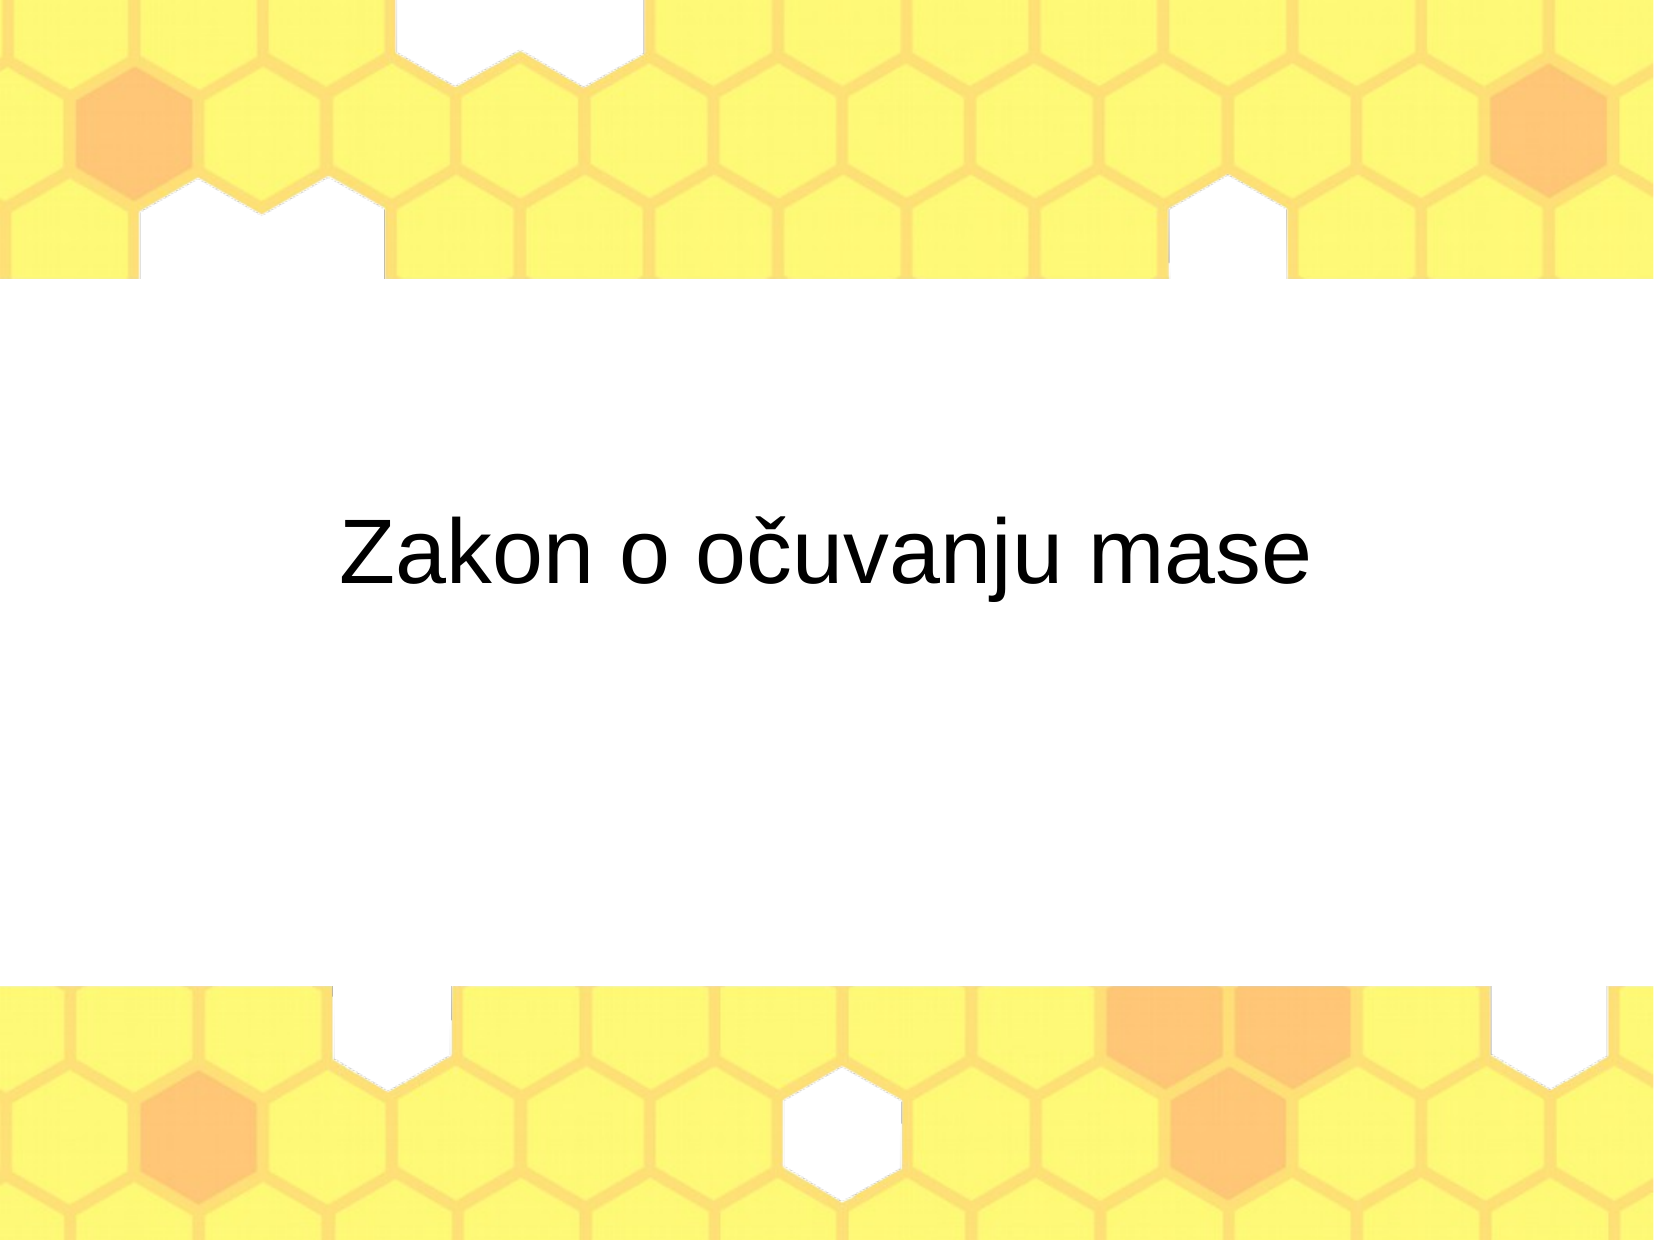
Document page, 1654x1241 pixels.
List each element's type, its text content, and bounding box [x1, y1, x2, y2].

picture [0, 0, 1654, 279]
picture [0, 986, 1654, 1240]
title Zakon o očuvanju mase [82, 418, 1571, 686]
